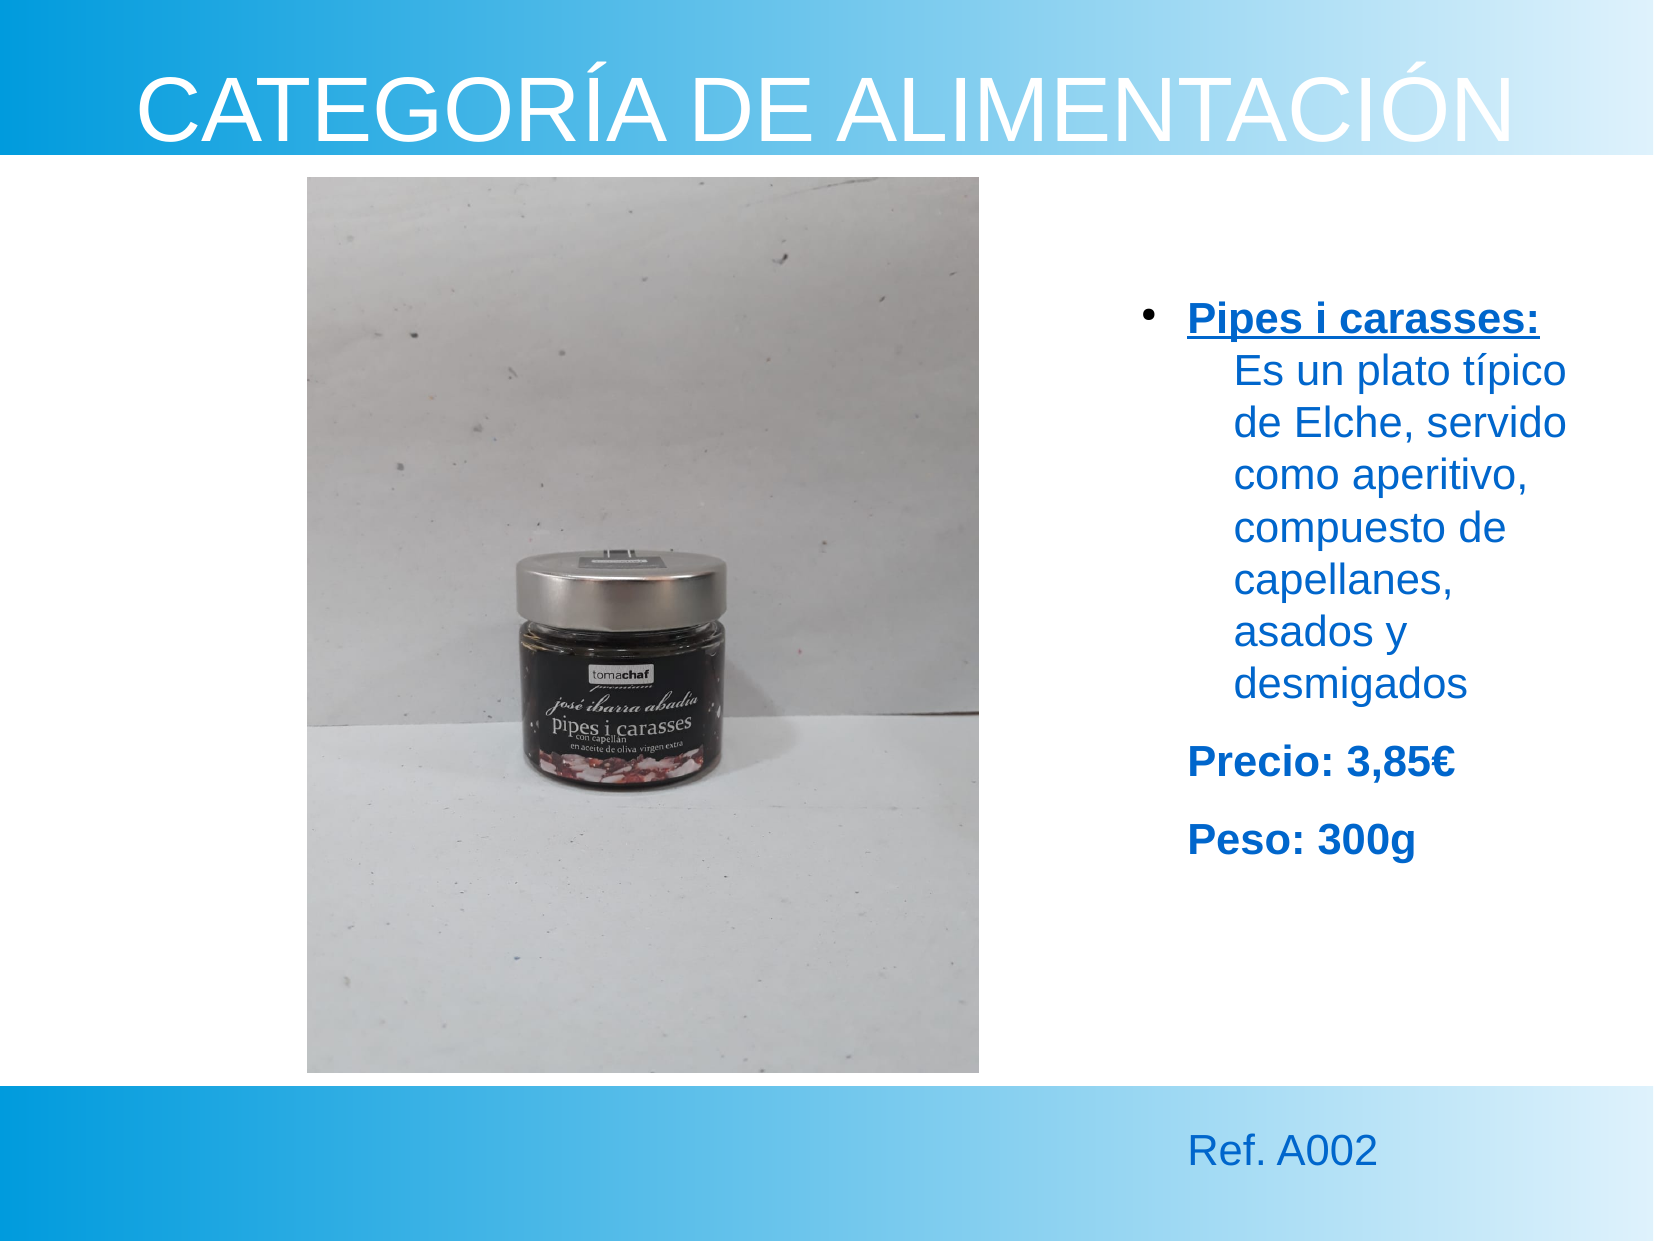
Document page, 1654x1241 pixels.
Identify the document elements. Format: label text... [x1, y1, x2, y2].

list Pipes i carasses: Es un plato típico de Elche, servido como aperitivo, compuesto de capellanes, asados y desmigados Precio: 3,85€ Peso: 300g Ref. A002 [1110, 290, 1571, 1193]
title CATEGORÍA DE ALIMENTACIÓN [82, 49, 1571, 155]
picture [307, 177, 979, 1073]
